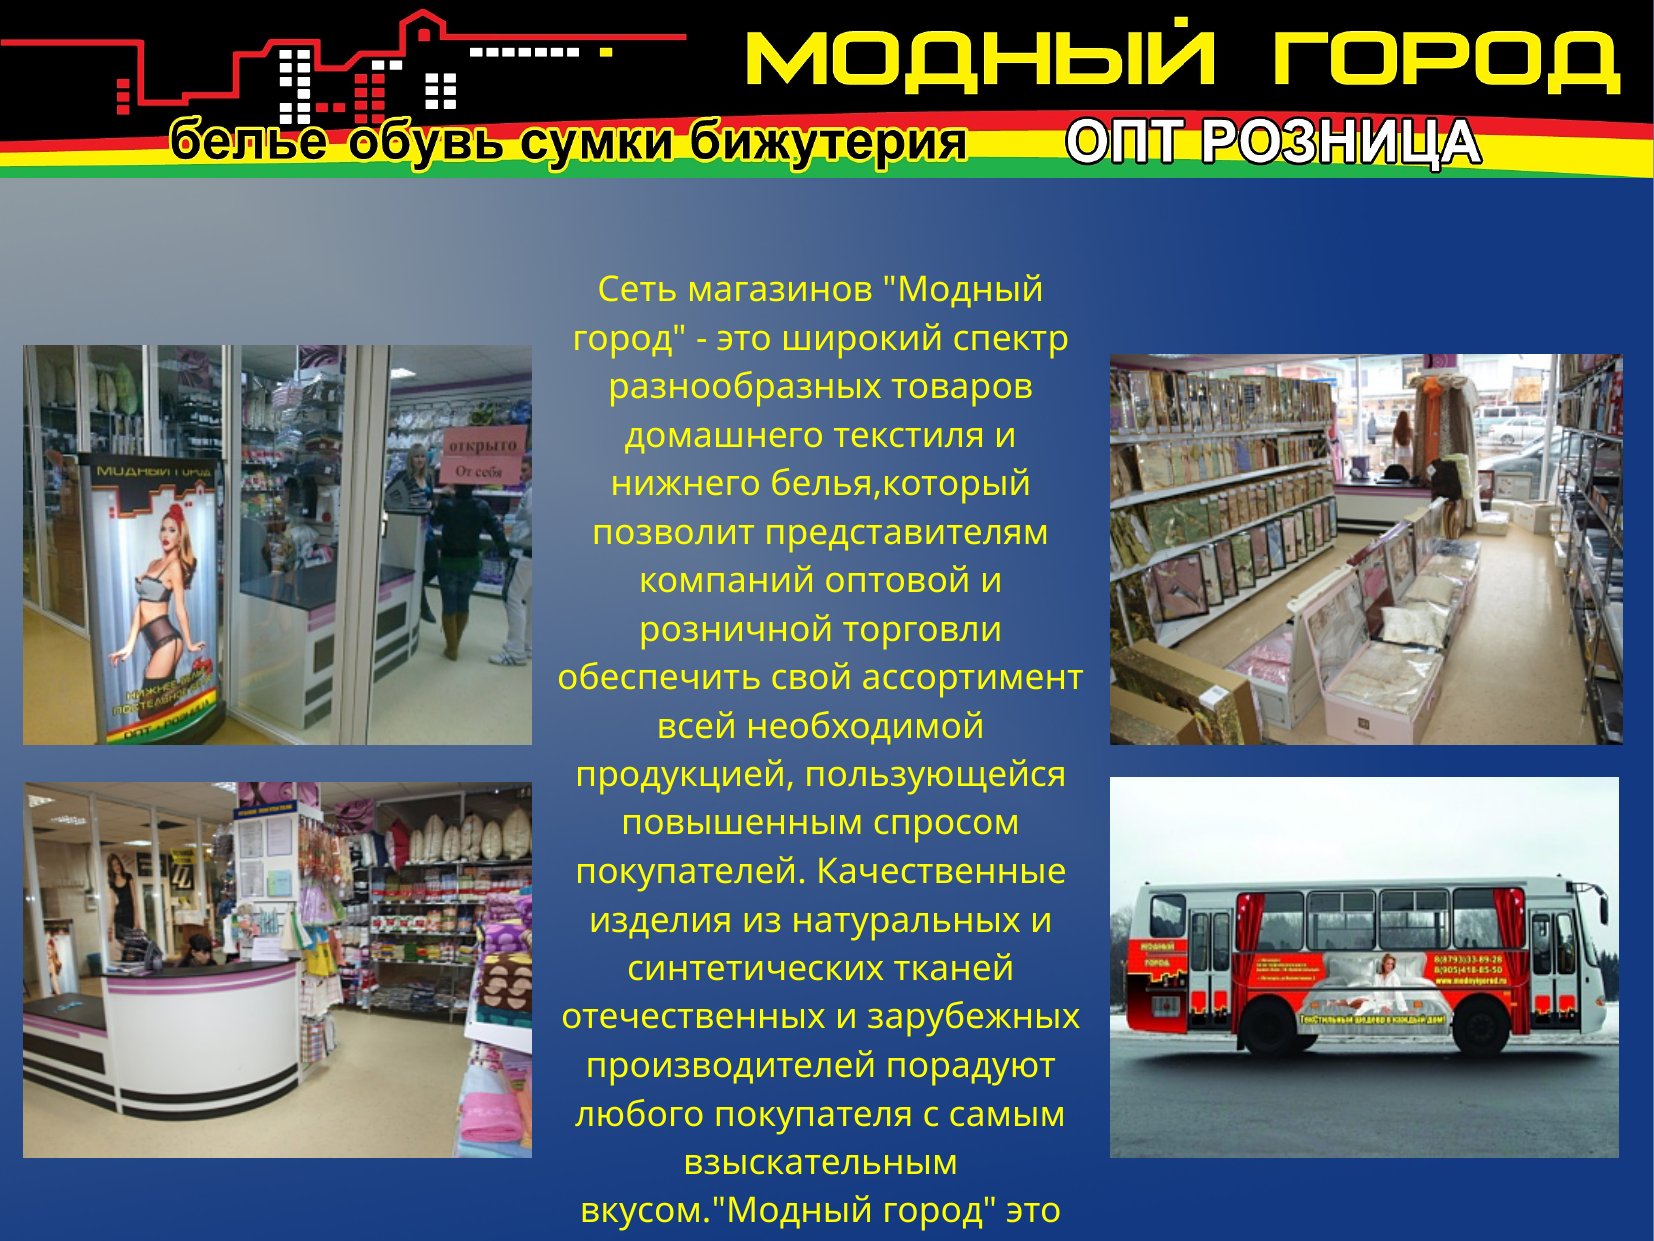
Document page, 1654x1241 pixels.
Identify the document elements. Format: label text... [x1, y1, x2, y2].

picture [0, 0, 1654, 1241]
text_box Сеть магазинов "Модный город" - это широкий спектр разнообразных товаров домашнего текстиля и нижнего белья,который позволит представителям компаний оптовой и розничной торговли обеспечить свой ассортимент всей необходимой продукцией, пользующейся повышенным спросом покупателей. Качественные изделия из натуральных и синтетических тканей отечественных и зарубежных производителей порадуют любого покупателя с самым взыскательным вкусом."Модный город" это ТекСтильный шедевр в каждый дом!" [531, 256, 1111, 1191]
